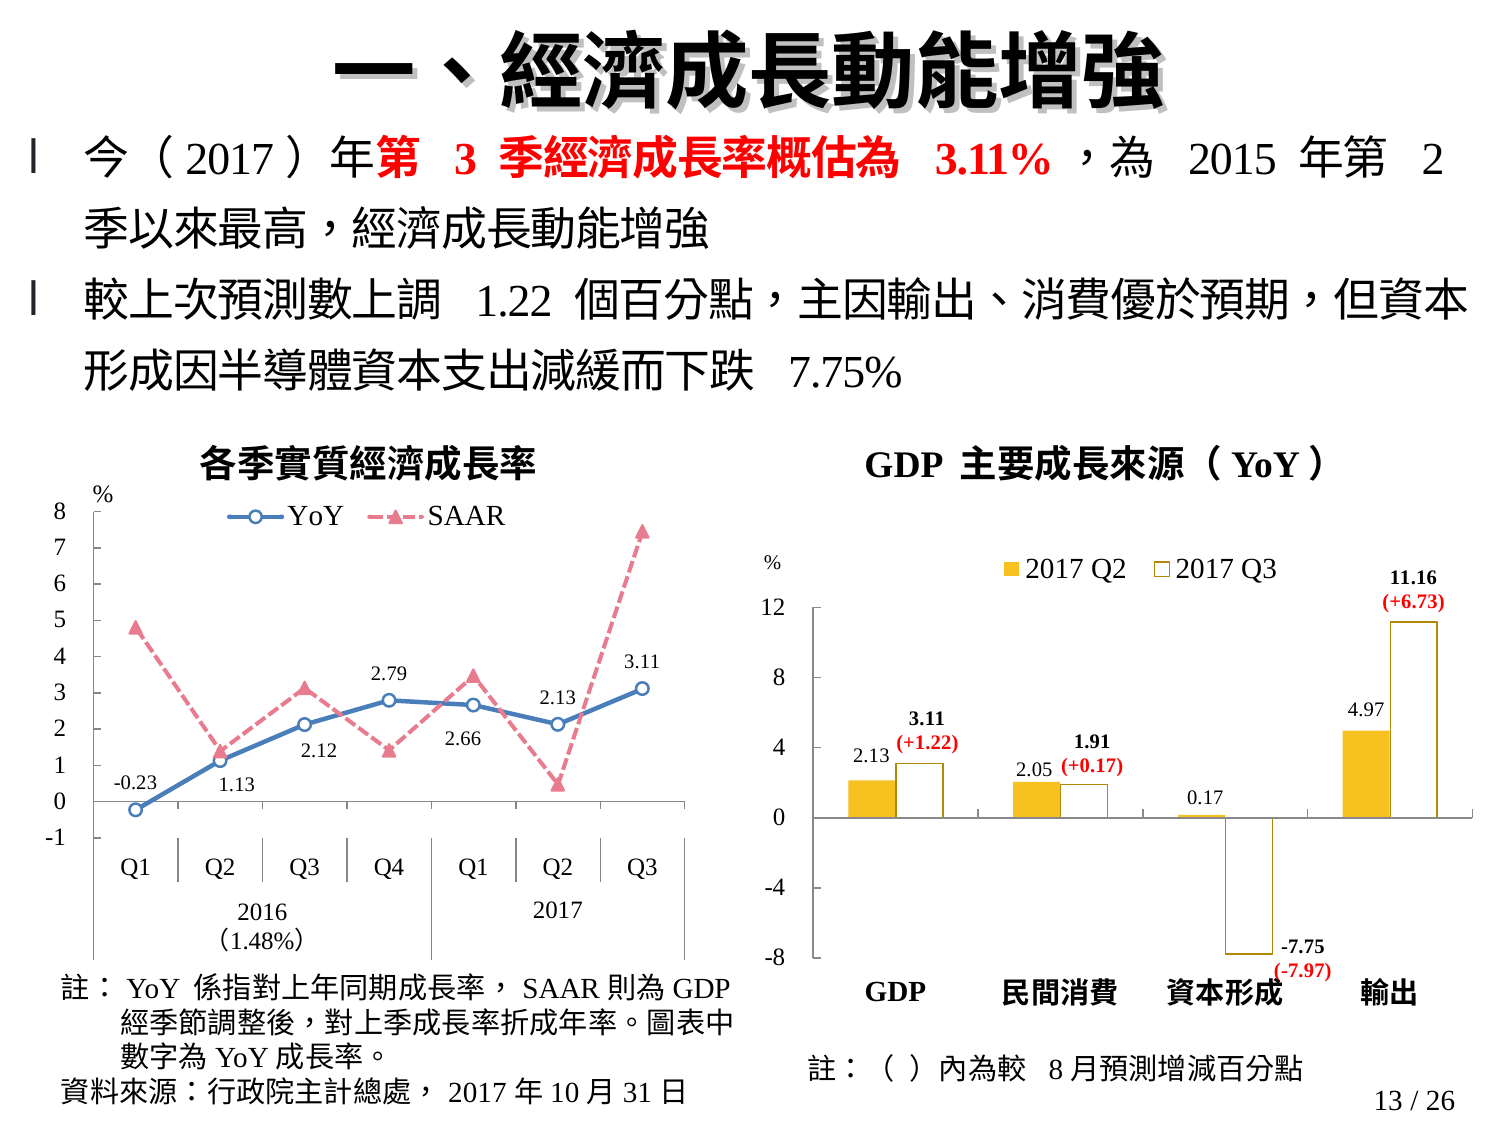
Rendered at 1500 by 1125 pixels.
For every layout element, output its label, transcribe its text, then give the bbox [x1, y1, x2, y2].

picture [725, 492, 1500, 1087]
text_box 各季實質經濟成長率 [43, 432, 694, 482]
title 一、經濟成長動能增強 [85, 40, 1412, 133]
text_box 註：（ ）內為較 8月預測增減百分點 [792, 1087, 1500, 1094]
text_box 今（2017）年第 3 季經濟成長率概估為 3.11%，為 2015 年第 2 季以來最高，經濟成長動能增強 較上次預測數上調 1.22 個百分點，主因輸出、消費優於預期，但資本 形成因半導體資本支出減緩而下跌 7.75% [12, 125, 1496, 457]
picture [23, 482, 702, 968]
text_box 註：YoY 係指對上年同期成長率，SAAR則為GDP經季節調整後，對上季成長率折成年率。圖表中數字為YoY成長率。 資料來源：行政院主計總處，2017年10月31日 [45, 961, 757, 1118]
text_box GDP 主要成長來源（YoY） [780, 432, 1431, 492]
